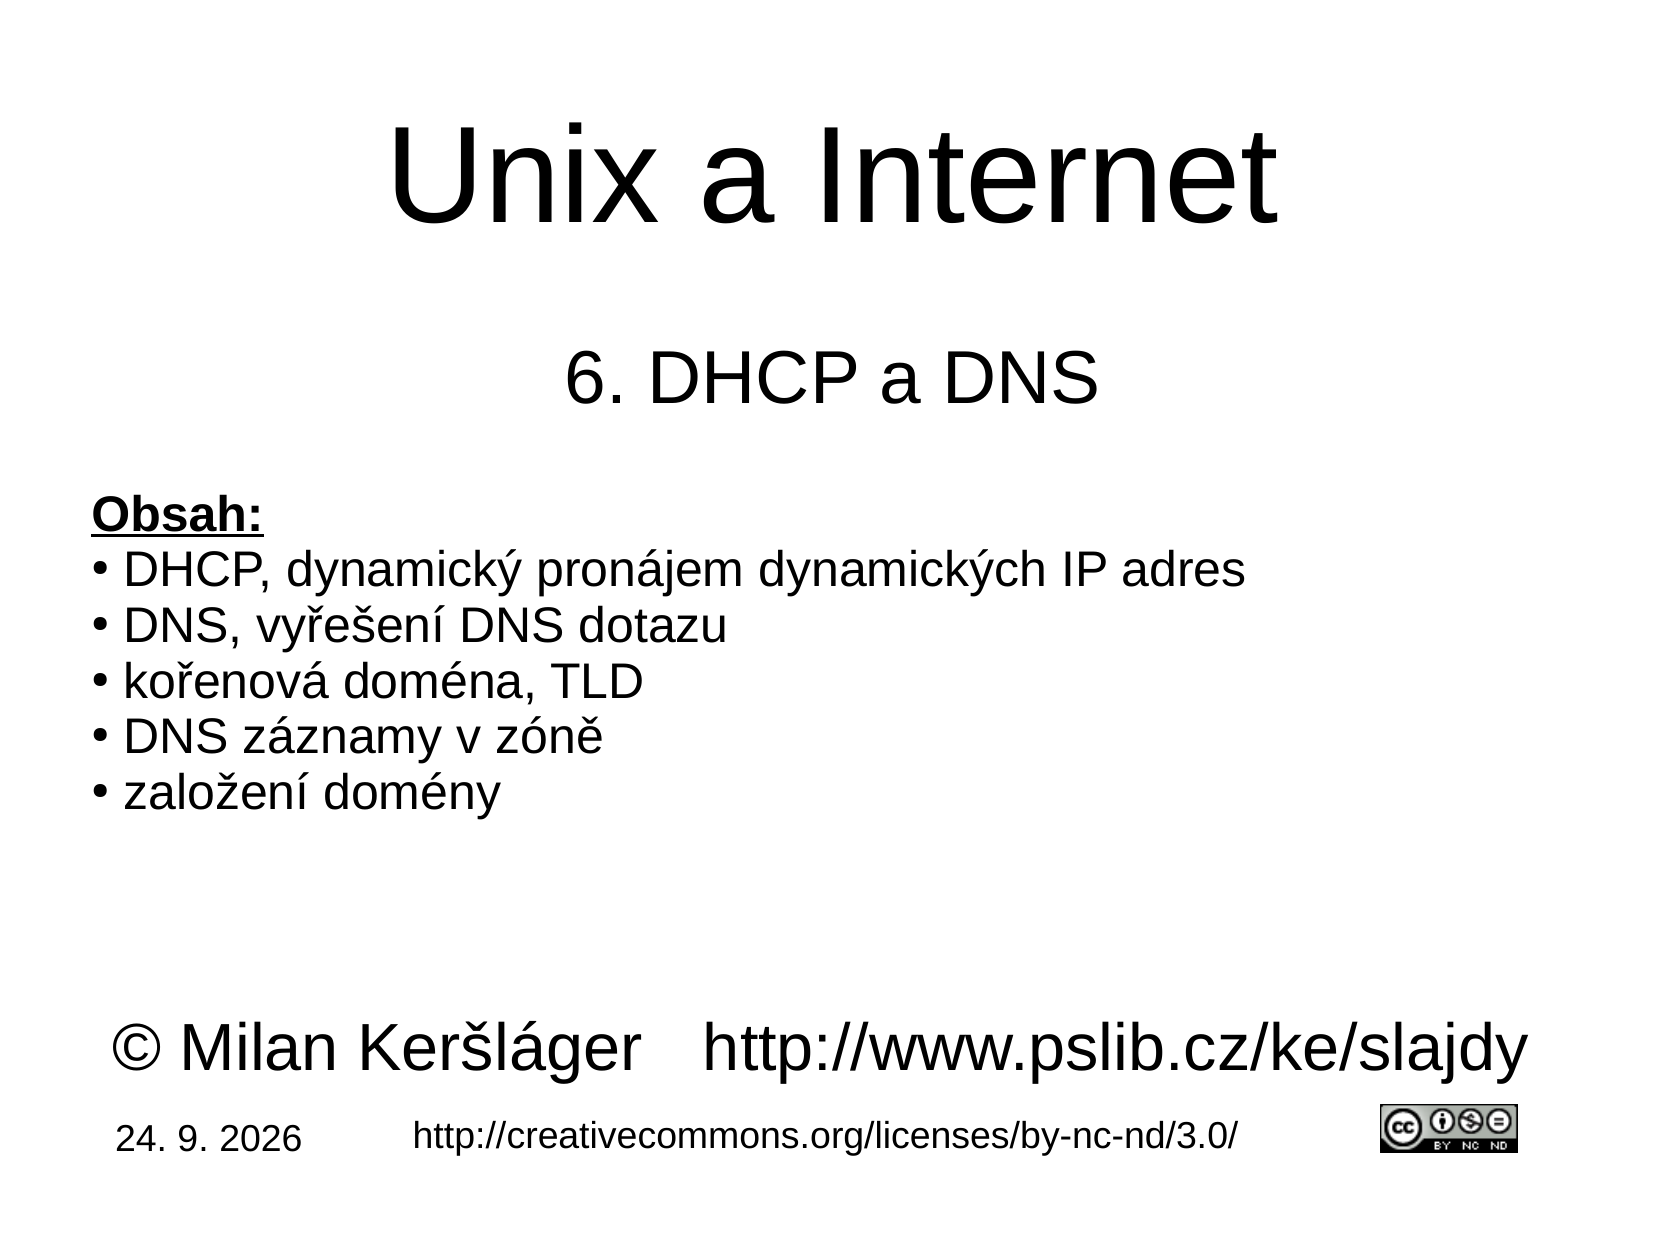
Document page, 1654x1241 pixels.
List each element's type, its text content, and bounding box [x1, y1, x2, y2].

text_box 14.12.2012 [100, 1110, 355, 1168]
title Unix a Internet 6. DHCP a DNS [88, 56, 1577, 461]
text_box Obsah: DHCP, dynamický pronájem dynamických IP adres DNS, vyřešení DNS dotazu kořenová doména, TLD DNS záznamy v zóně založení domény [76, 478, 1583, 828]
list © Milan Keršláger http://www.pslib.cz/ke/slajdy [76, 1009, 1565, 1087]
picture [1380, 1104, 1518, 1153]
text_box http://creativecommons.org/licenses/by-nc-nd/3.0/ [339, 1107, 1313, 1165]
